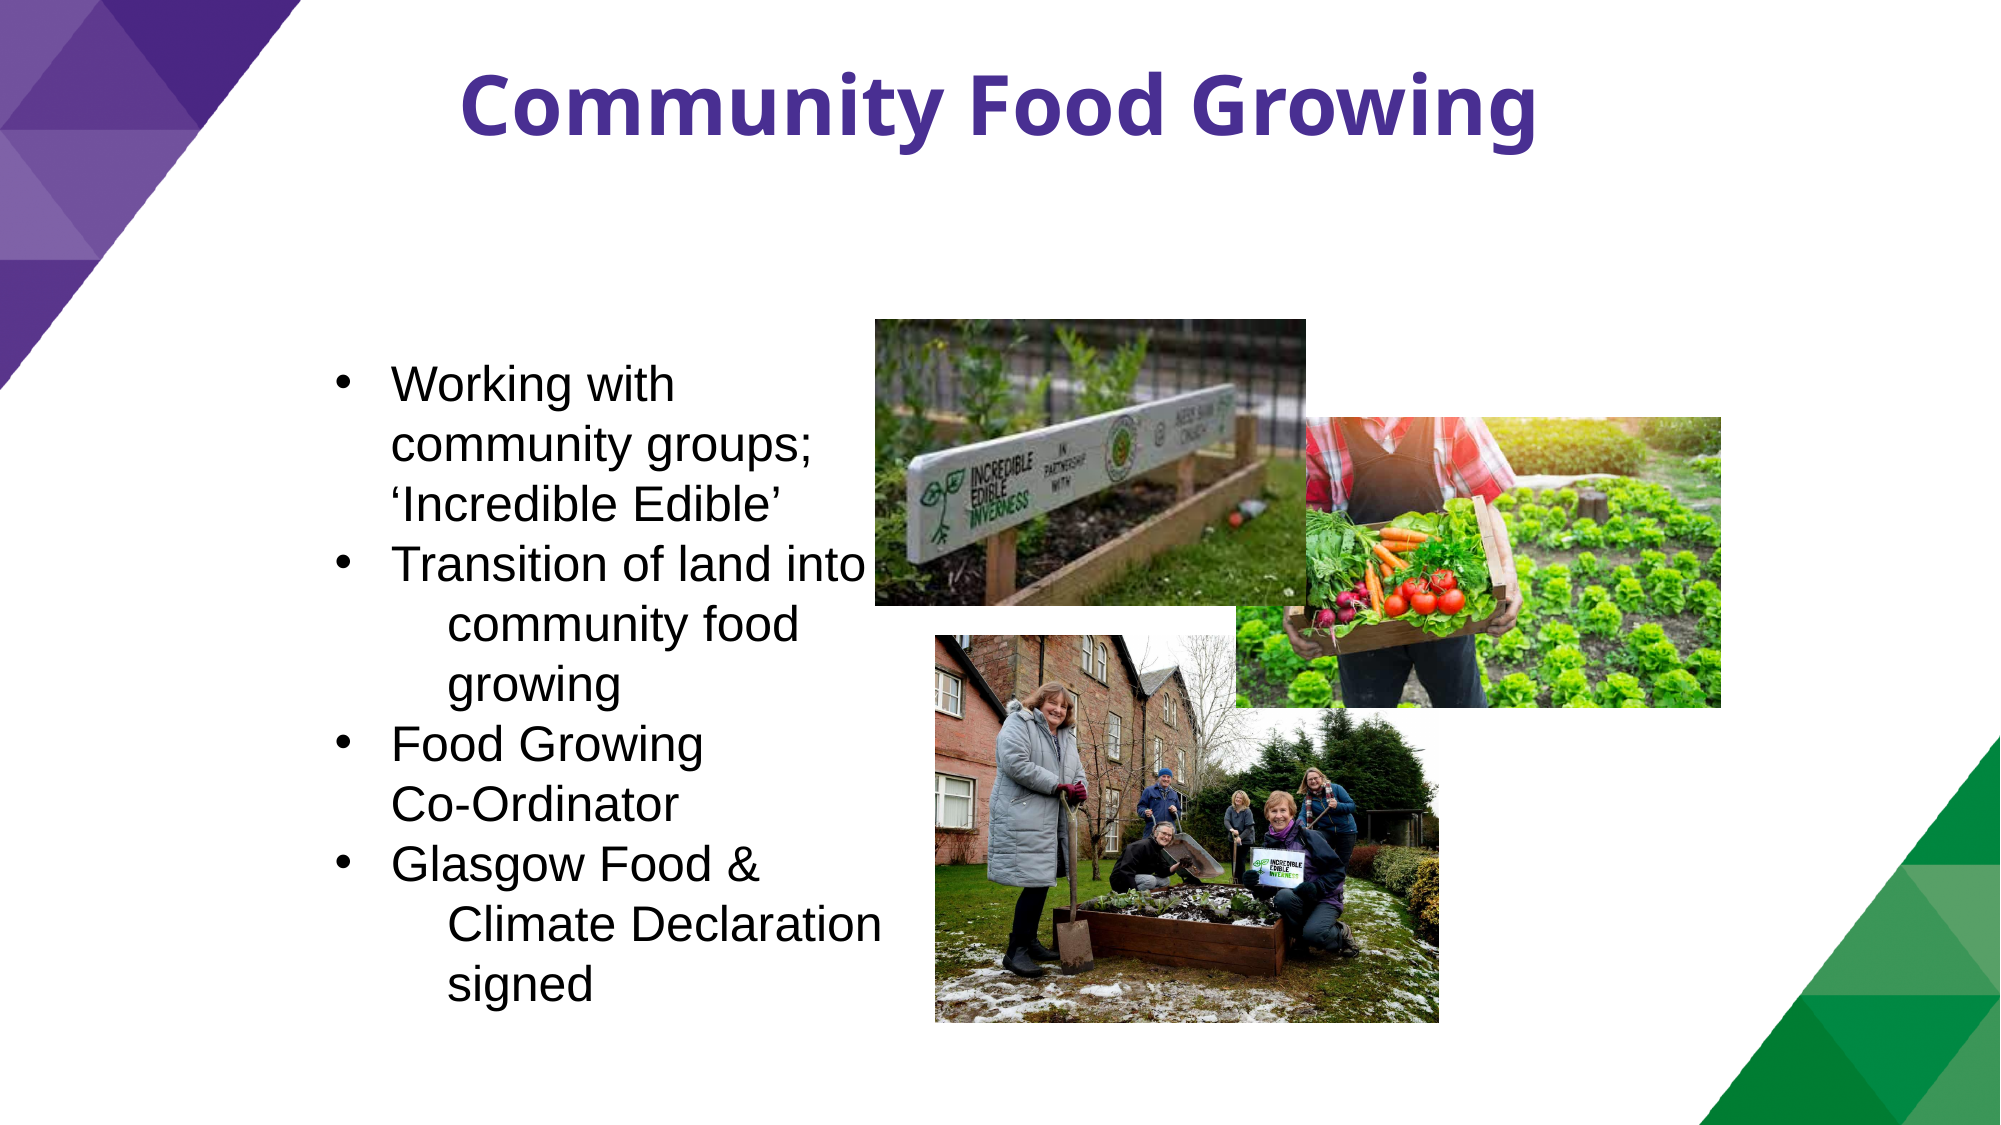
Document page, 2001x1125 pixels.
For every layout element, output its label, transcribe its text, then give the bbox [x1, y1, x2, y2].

title Community Food Growing [99, 45, 1900, 161]
picture [875, 319, 1721, 1023]
text_box Working with community groups; ‘Incredible Edible’ Transition of land into community food growing Food Growing Co-Ordinator Glasgow Food & Climate Declaration signed [319, 344, 917, 1125]
